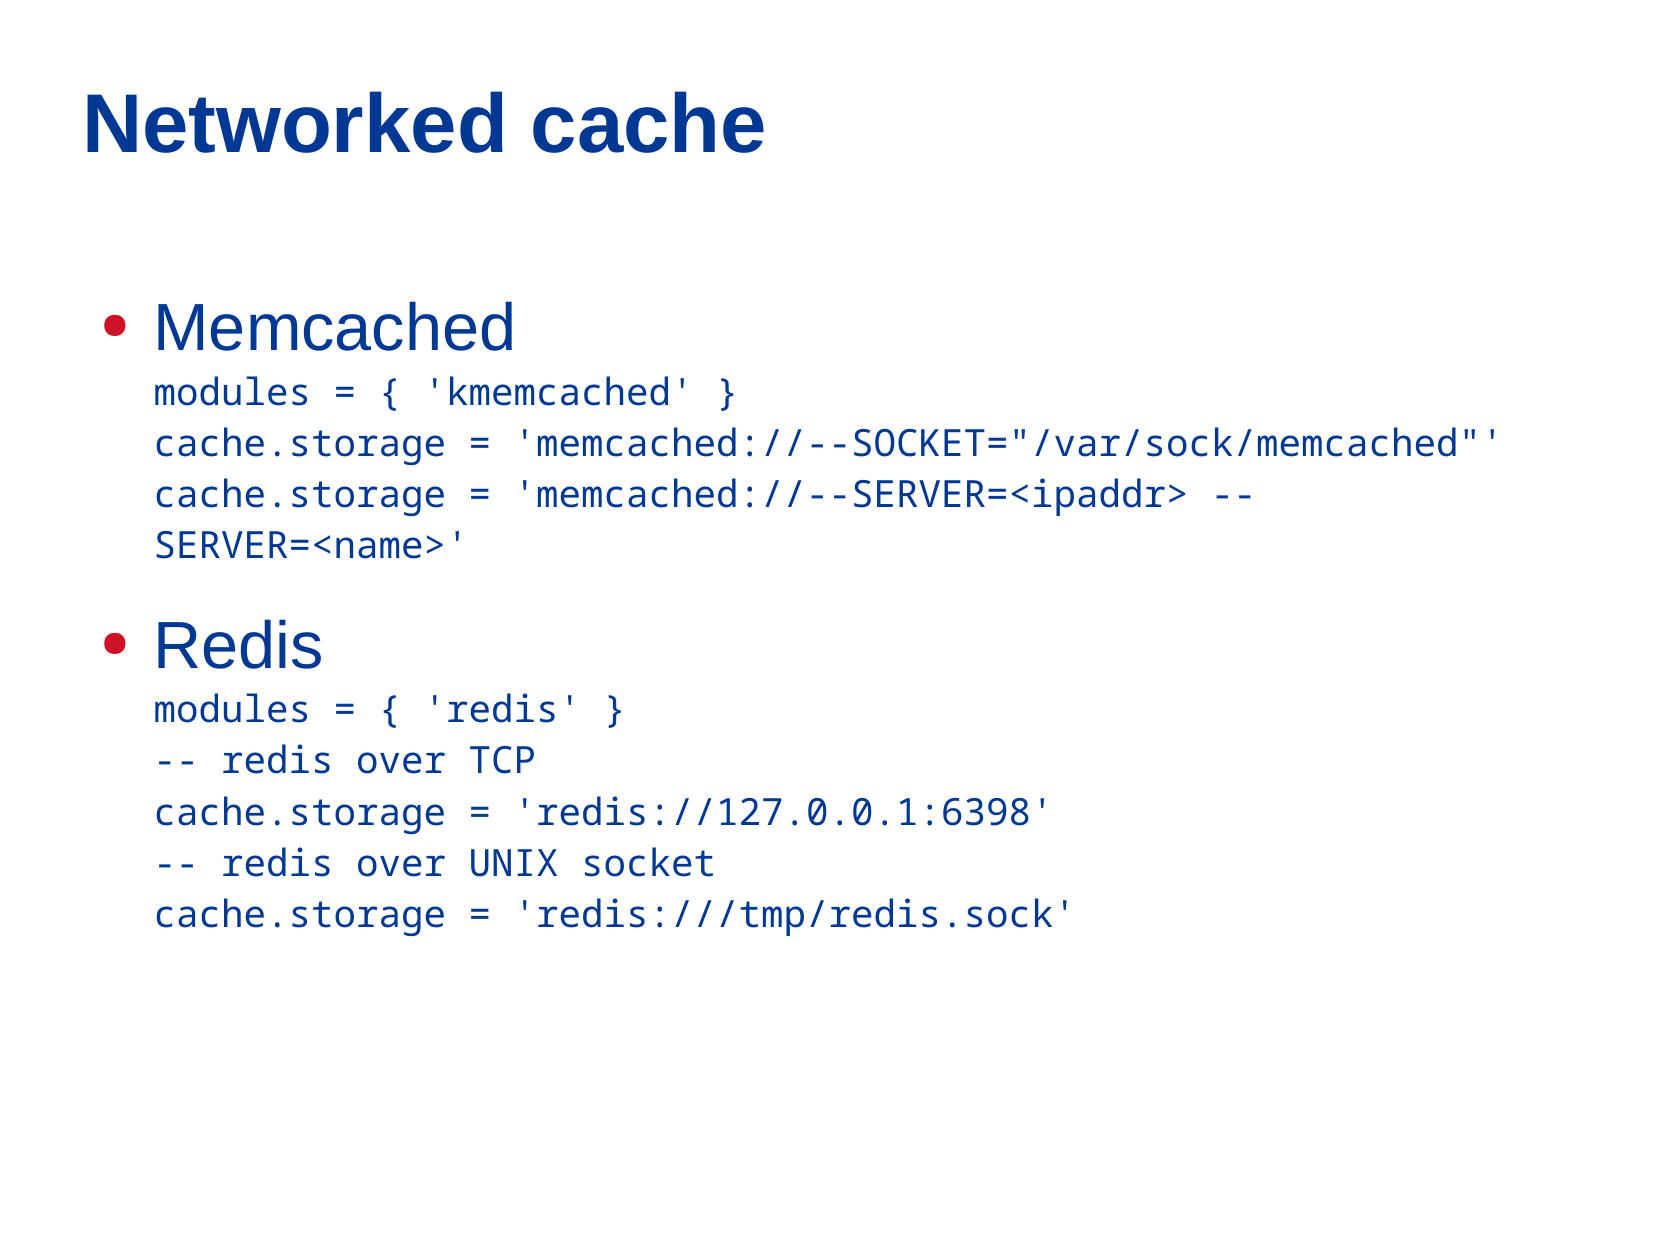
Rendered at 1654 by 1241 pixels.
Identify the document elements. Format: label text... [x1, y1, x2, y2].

title Networked cache [82, 70, 1571, 178]
list Memcached modules = { 'kmemcached' } cache.storage = 'memcached://--SOCKET="/var/sock/memcached"' cache.storage = 'memcached://--SERVER=<ipaddr> --SERVER=<name>' Redis modules = { 'redis' } -- redis over TCP cache.storage = 'redis://127.0.0.1:6398' -- redis over UNIX socket cache.storage = 'redis:///tmp/redis.sock' [82, 290, 1571, 1010]
